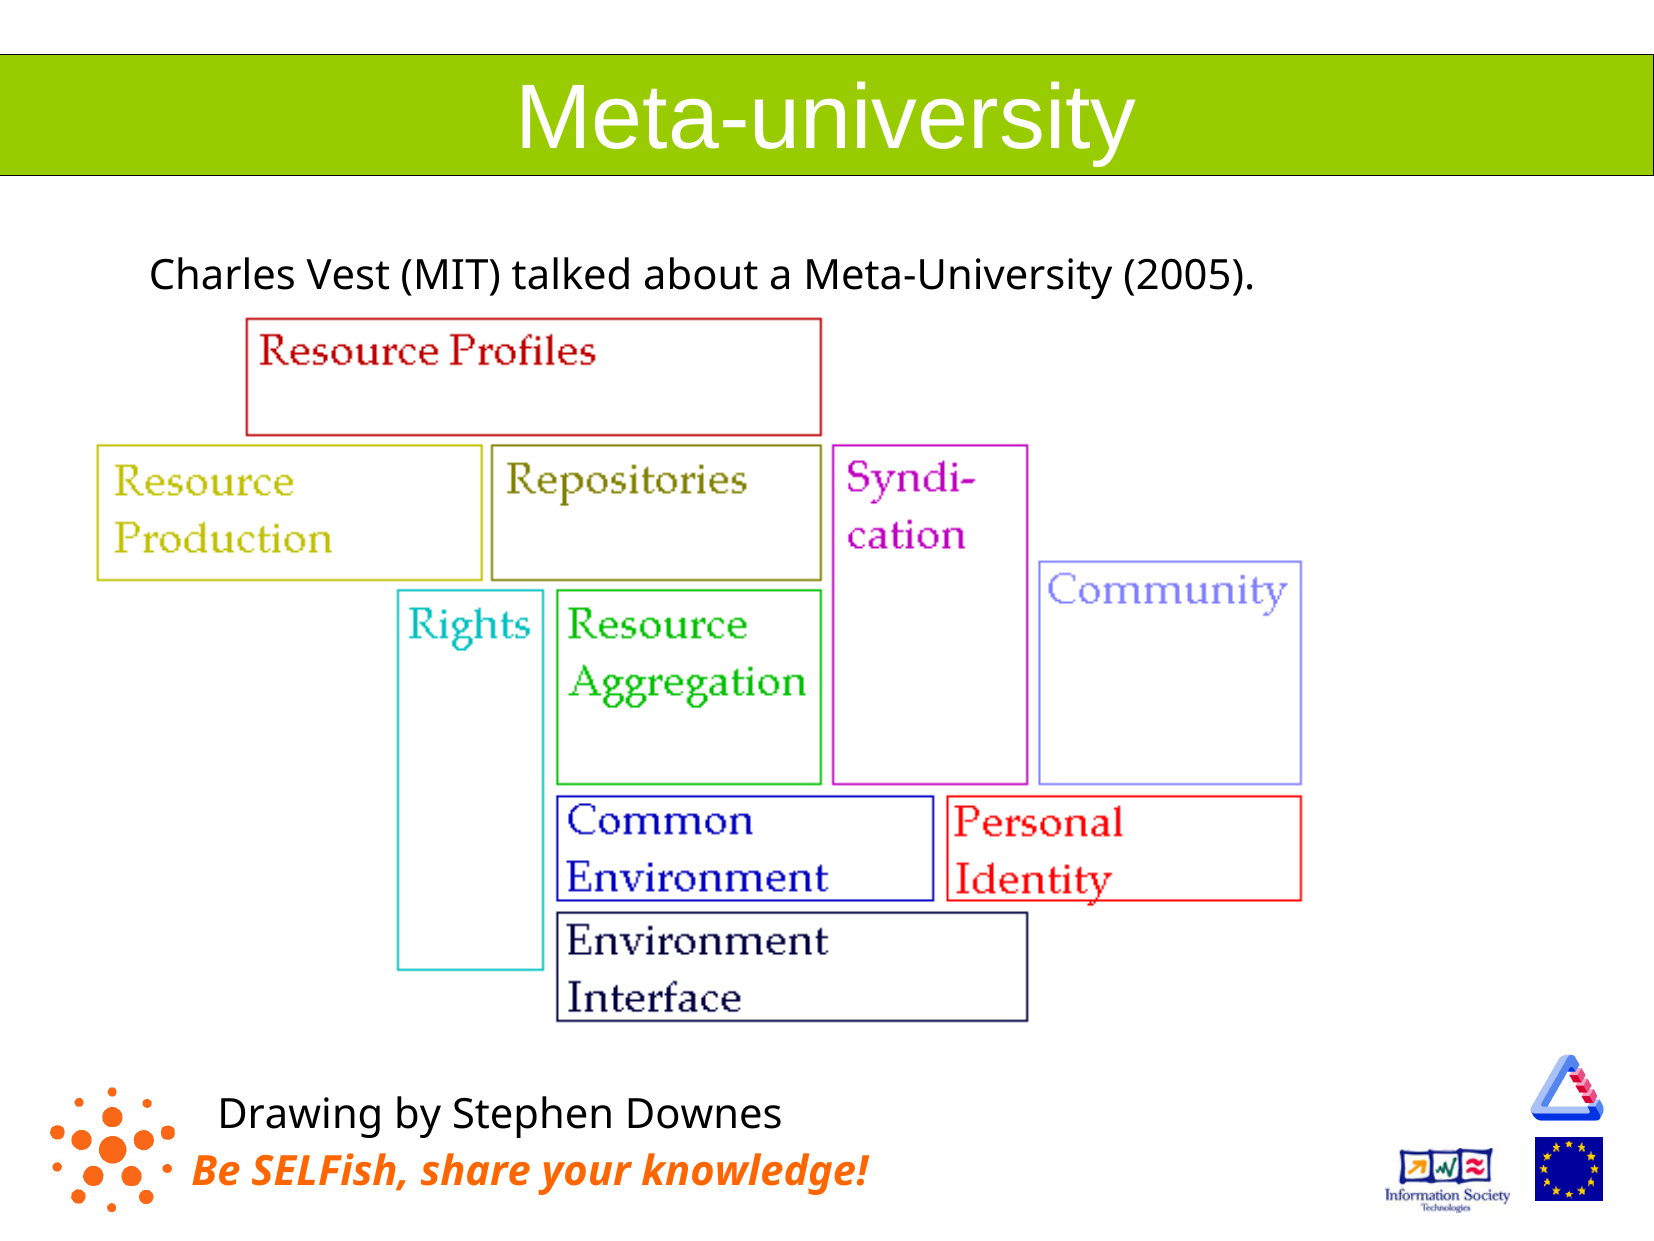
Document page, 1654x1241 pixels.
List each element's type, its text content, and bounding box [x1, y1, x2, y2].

picture [87, 300, 1376, 1053]
title Meta-university [82, 48, 1571, 185]
text_box Drawing by Stephen Downes [217, 1083, 742, 1133]
picture [1385, 1148, 1510, 1213]
picture [50, 1087, 175, 1212]
text_box Charles Vest (MIT) talked about a Meta-University (2005). [148, 244, 1225, 294]
picture [1535, 1137, 1603, 1201]
picture [1530, 1054, 1604, 1122]
